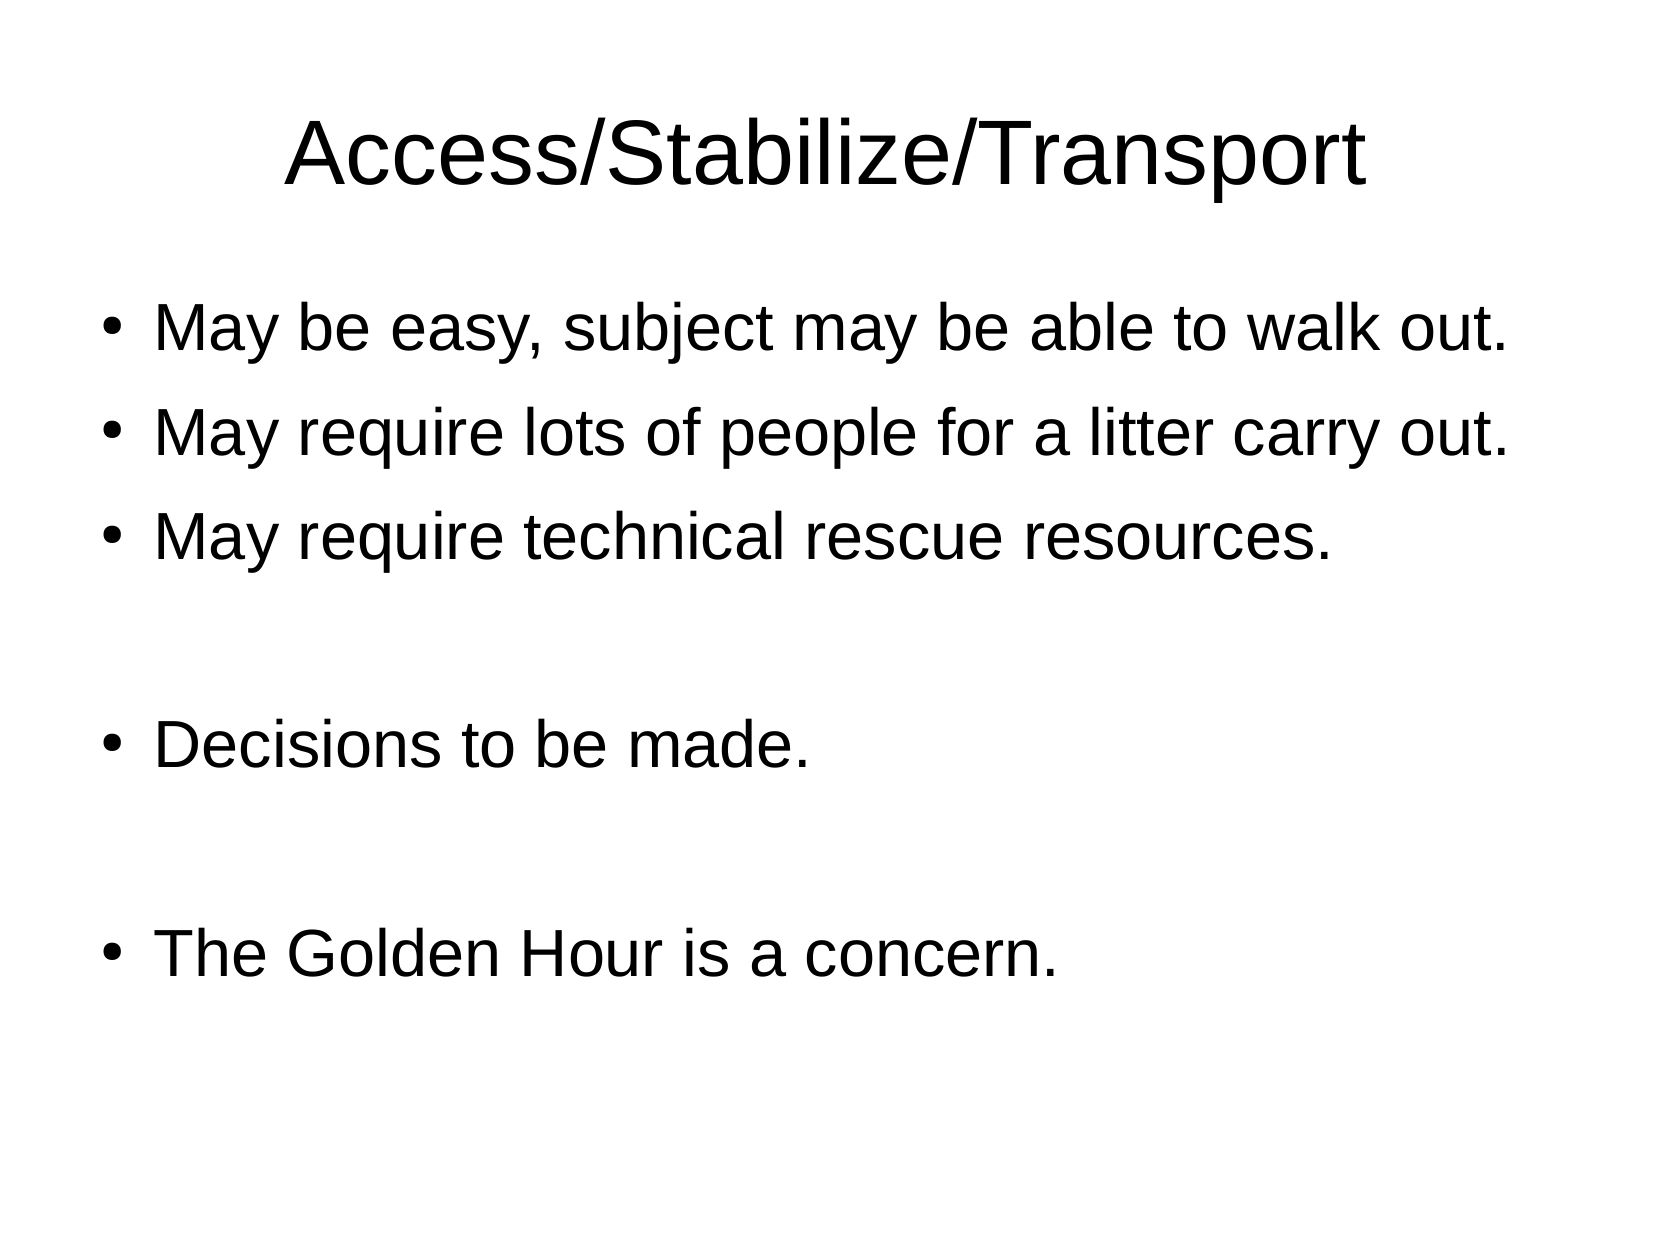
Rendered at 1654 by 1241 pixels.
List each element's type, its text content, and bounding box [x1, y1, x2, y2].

list May be easy, subject may be able to walk out. May require lots of people for a litter carry out. May require technical rescue resources. Decisions to be made. The Golden Hour is a concern. [82, 290, 1571, 1010]
title Access/Stabilize/Transport [82, 49, 1571, 257]
